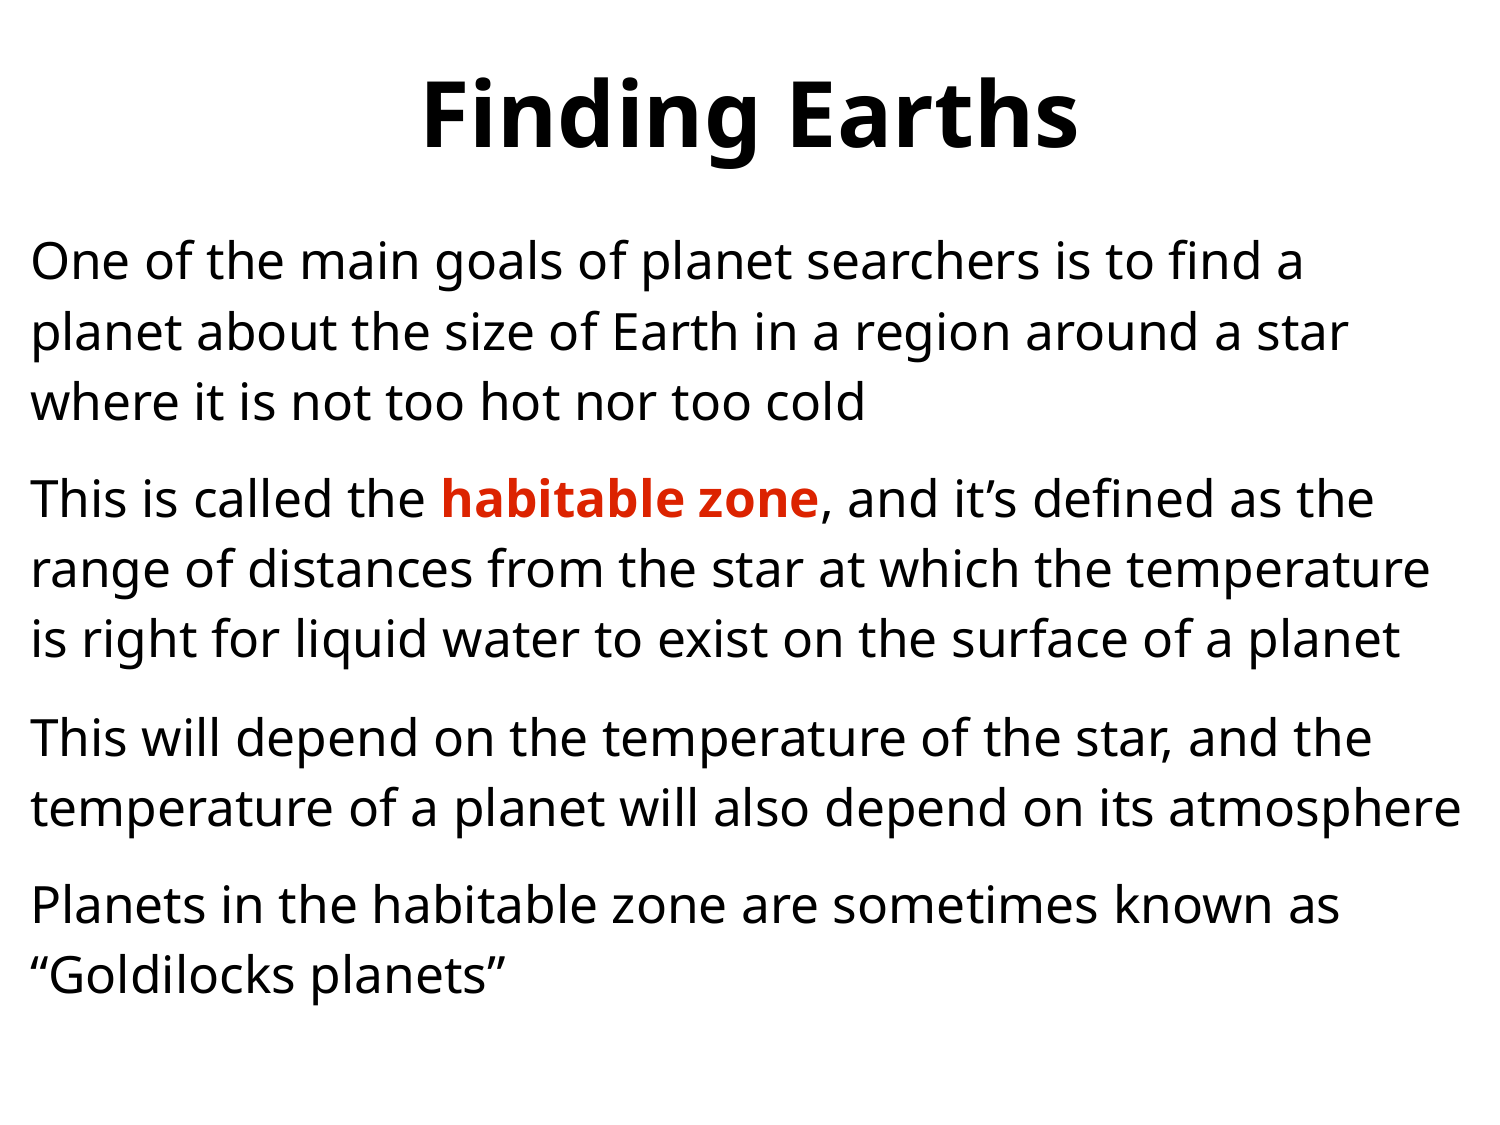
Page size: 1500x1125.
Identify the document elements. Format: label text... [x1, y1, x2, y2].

title Finding Earths [30, 58, 1471, 167]
list One of the main goals of planet searchers is to find a planet about the size of Earth in a region around a star where it is not too hot nor too cold This is called the habitable zone, and it’s defined as the range of distances from the star at which the temperature is right for liquid water to exist on the surface of a planet This will depend on the temperature of the star, and the temperature of a planet will also depend on its atmosphere Planets in the habitable zone are sometimes known as “Goldilocks planets” [30, 224, 1471, 1081]
